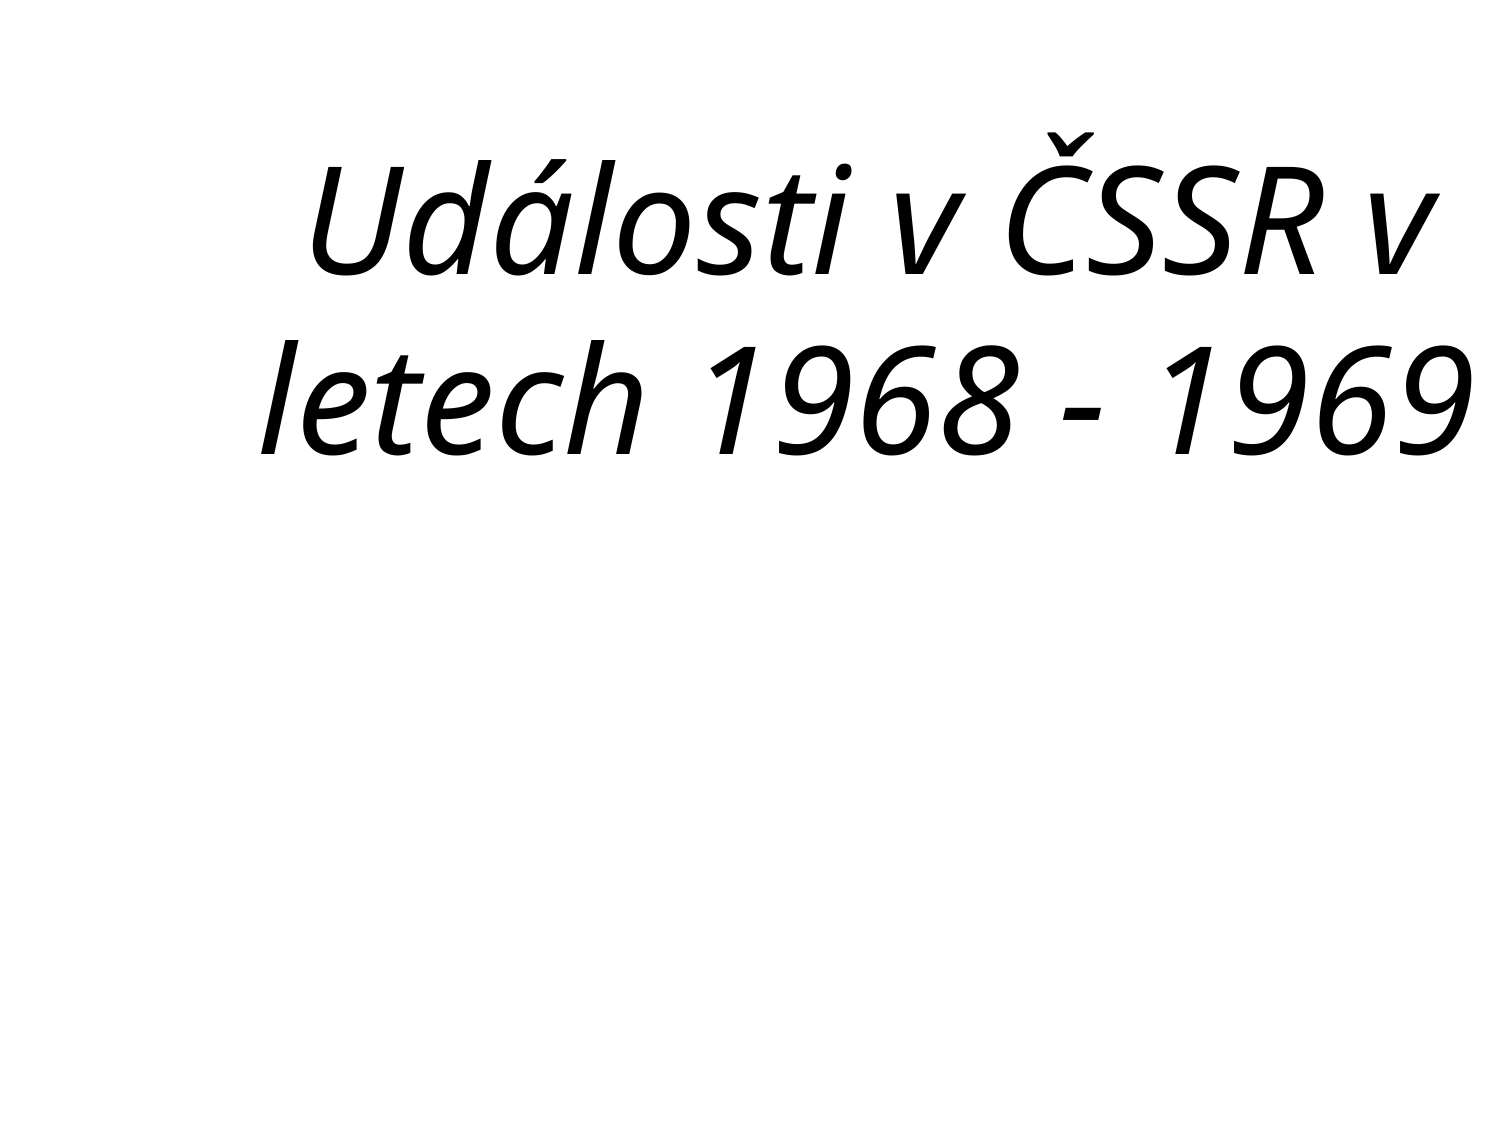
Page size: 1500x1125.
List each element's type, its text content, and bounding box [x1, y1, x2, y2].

title Události v ČSSR v letech 1968 - 1969 [175, 117, 1500, 451]
